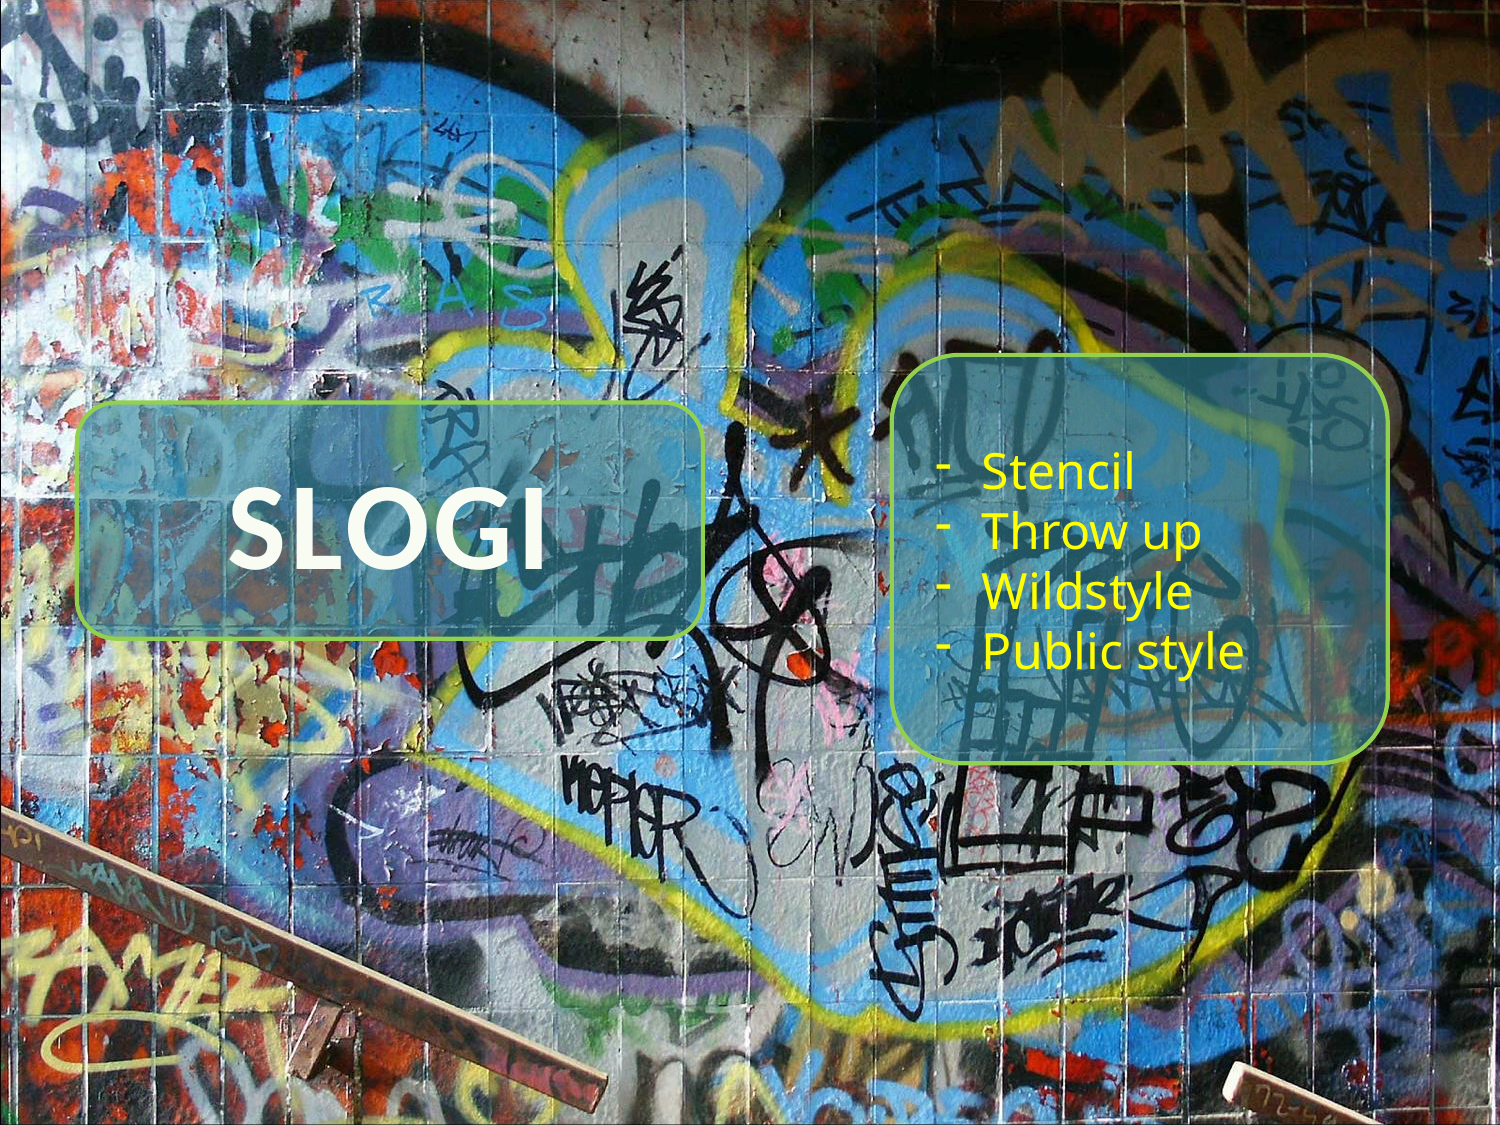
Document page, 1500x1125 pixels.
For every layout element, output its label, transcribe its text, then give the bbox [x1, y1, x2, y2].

picture [0, 0, 1500, 1125]
text_box Stencil Throw up Wildstyle Public style [920, 432, 1393, 688]
text_box [891, 354, 1388, 764]
text_box [76, 402, 703, 639]
text_box SLOGI [162, 437, 617, 603]
